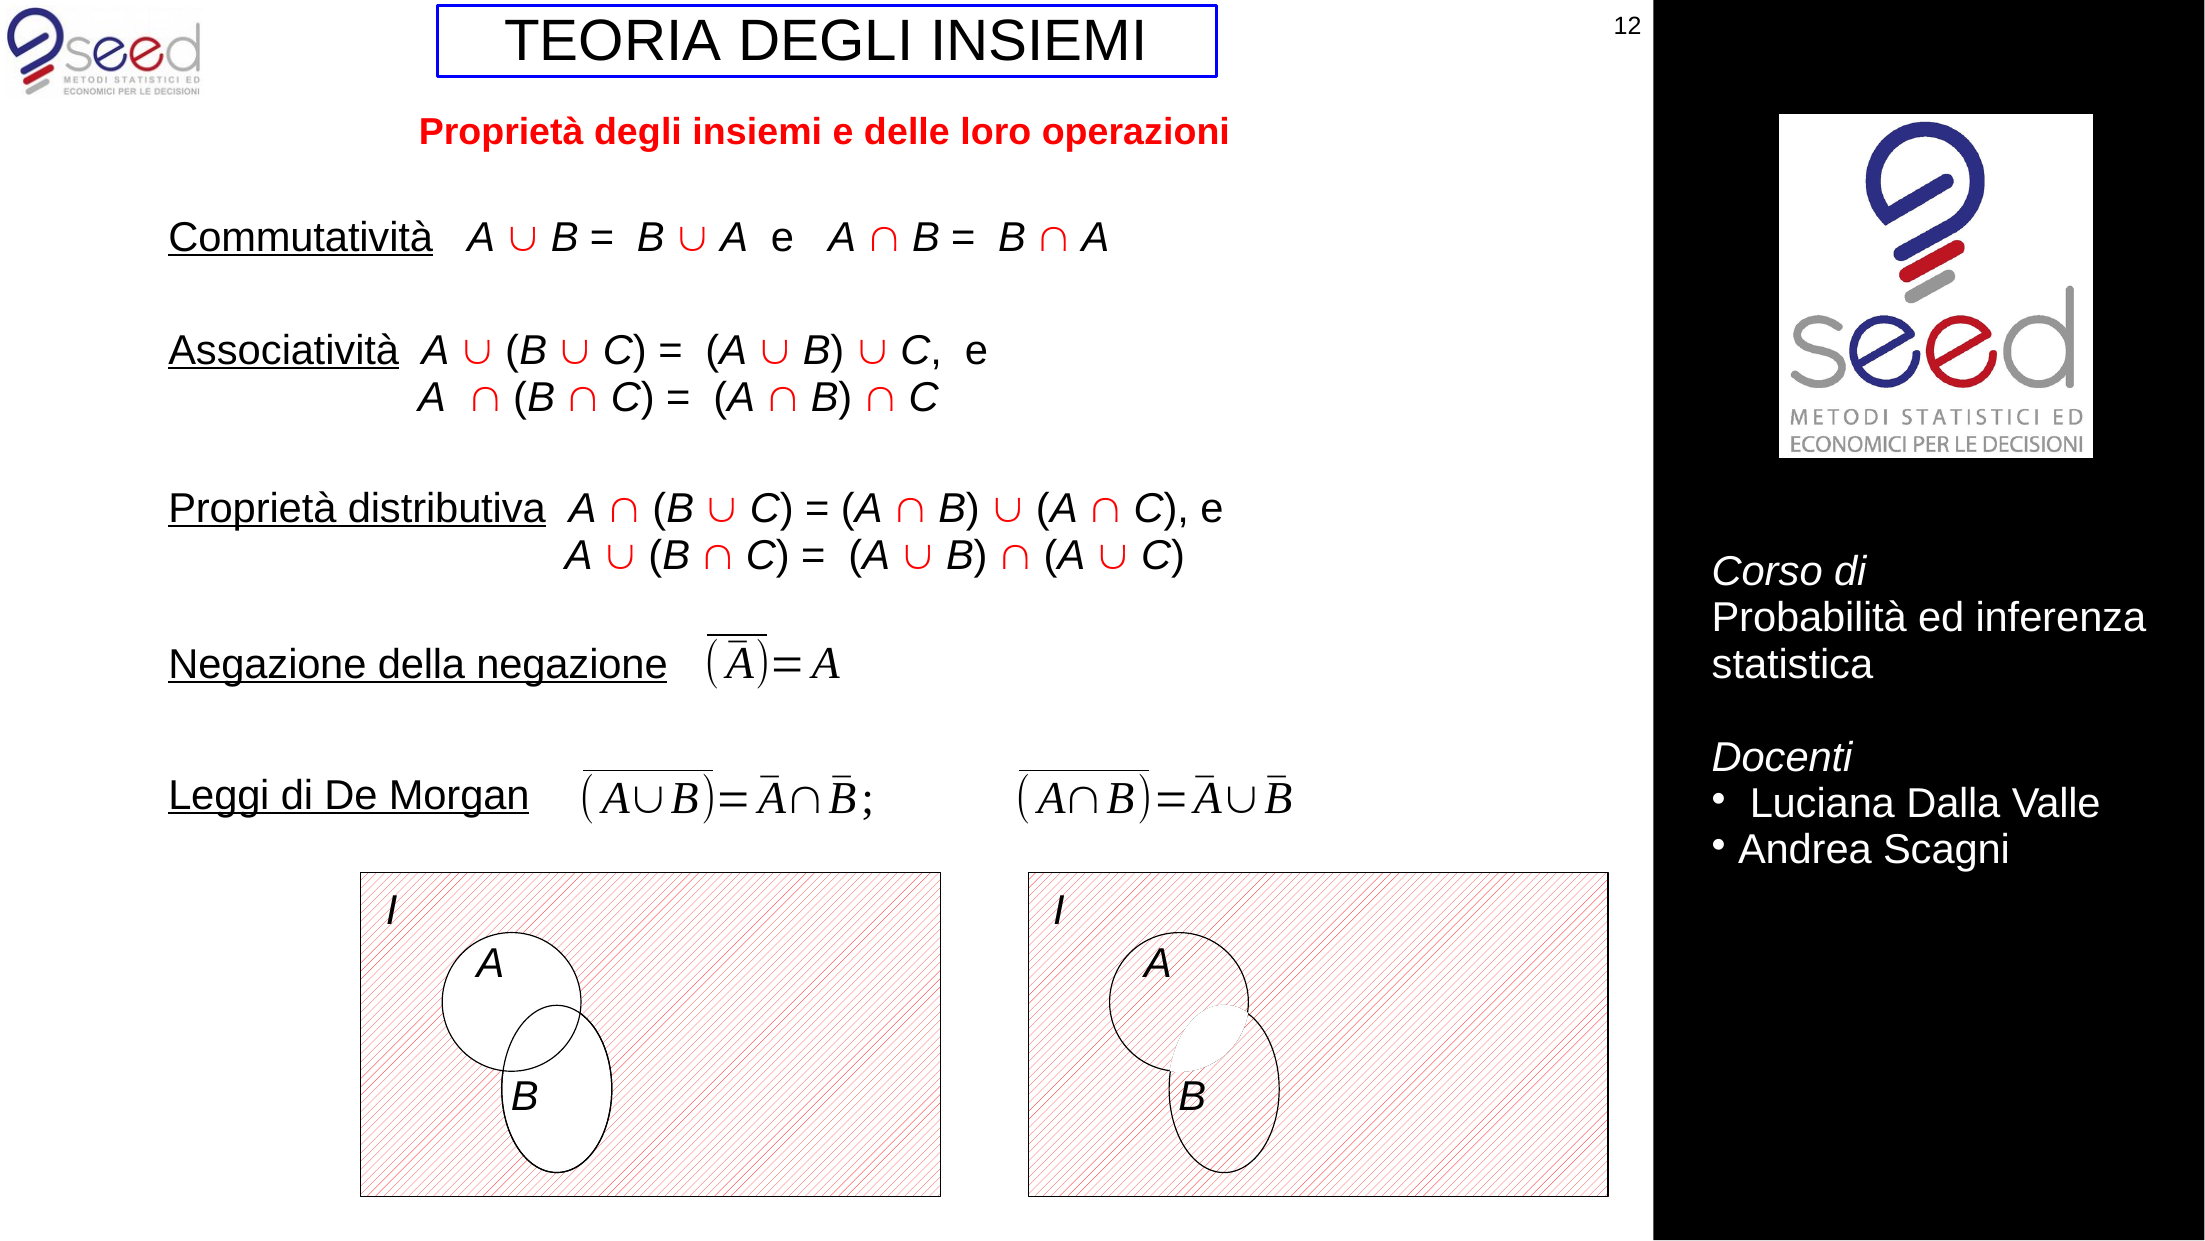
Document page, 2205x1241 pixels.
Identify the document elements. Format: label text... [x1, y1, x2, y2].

text_box Commutatività A ∪ B = B ∪ A e A ∩ B = B ∩ A [168, 214, 1118, 269]
text_box Leggi di De Morgan [168, 772, 533, 819]
text_box [360, 872, 941, 1197]
picture [5, 5, 203, 98]
text_box Negazione della negazione [168, 640, 673, 688]
picture [1779, 114, 2093, 458]
text_box TEORIA DEGLI INSIEMI [437, 5, 1217, 77]
text_box I [1053, 887, 1084, 950]
text_box Proprietà distributiva A ∩ (B ∪ C) = (A ∩ B) ∪ (A ∩ C), e A ∪ (B ∩ C) = (A ∪ B) ∩ (A ∪ C) [168, 485, 1277, 595]
text_box [1028, 872, 1609, 1197]
text_box I [385, 887, 416, 950]
text_box B [510, 1072, 562, 1136]
text_box Associatività A ∪ (B ∪ C) = (A ∪ B) ∪ C, e A ∩ (B ∩ C) = (A ∩ B) ∩ C [168, 326, 1148, 437]
text_box A [1144, 940, 1195, 1003]
text_box Proprietà degli insiemi e delle loro operazioni [418, 110, 1235, 155]
text_box A [476, 940, 528, 1003]
chart [697, 632, 846, 690]
text_box B [1178, 1072, 1229, 1136]
chart [573, 768, 1300, 825]
